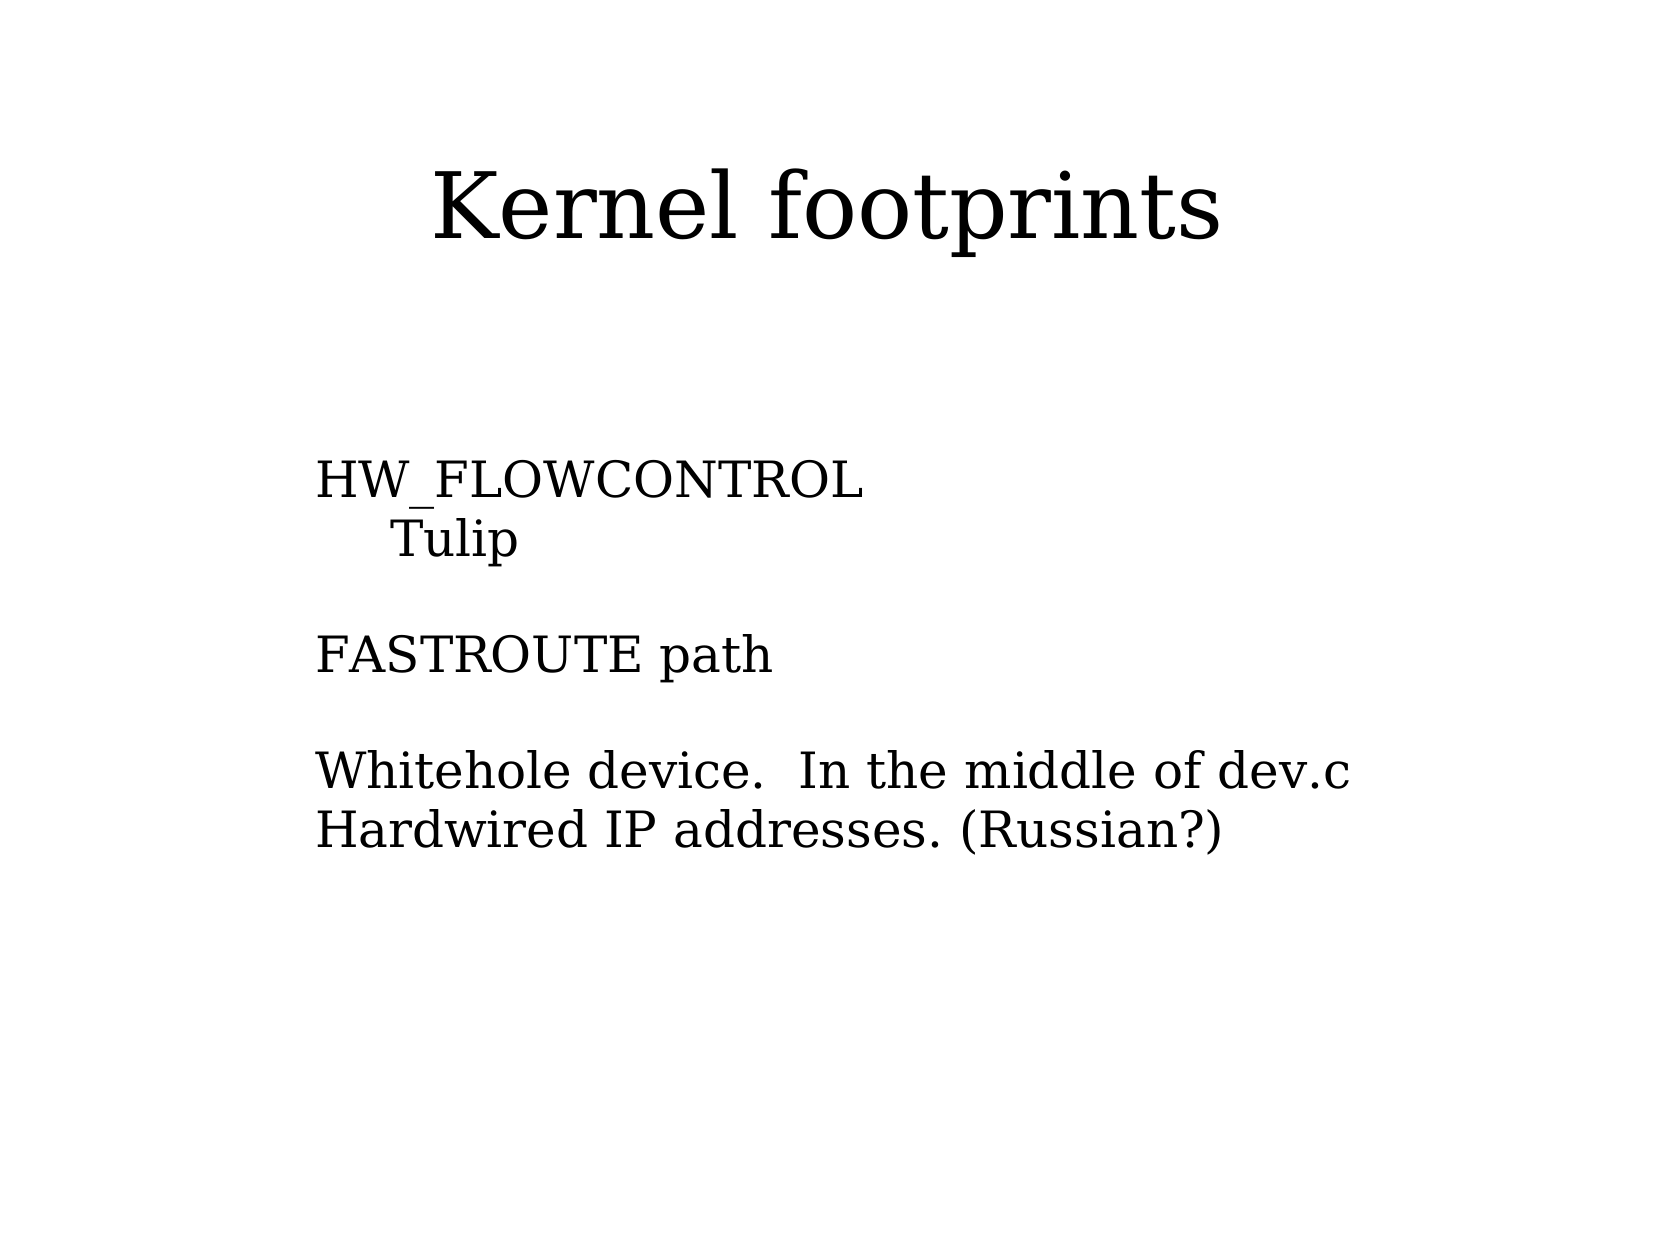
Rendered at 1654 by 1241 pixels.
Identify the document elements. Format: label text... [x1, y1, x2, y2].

title Kernel footprints [121, 102, 1534, 311]
text_box HW_FLOWCONTROL Tulip FASTROUTE path Whitehole device. In the middle of dev.c Hardwired IP addresses. (Russian?) [315, 451, 1353, 918]
